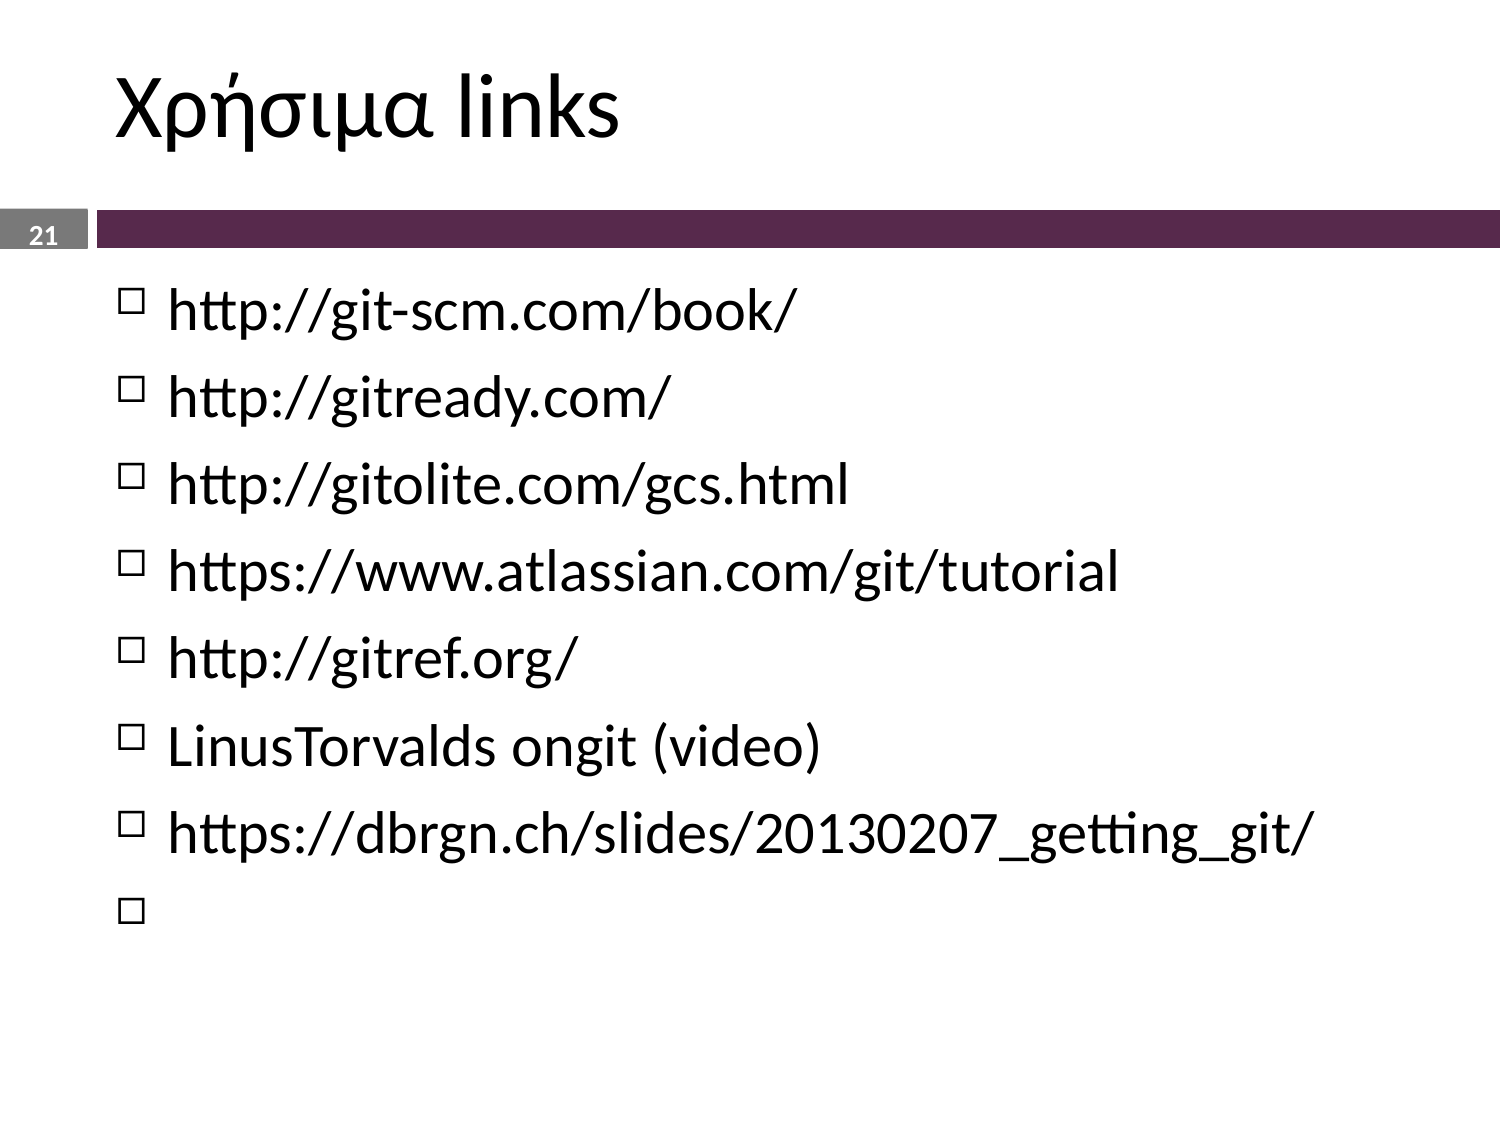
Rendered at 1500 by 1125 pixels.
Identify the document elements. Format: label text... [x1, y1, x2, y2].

text_box [0, 208, 88, 249]
title Χρήσιμα links [100, 19, 1438, 182]
list http://git-scm.com/book/ http://gitready.com/ http://gitolite.com/gcs.html https://www.atlassian.com/git/tutorial http://gitref.org/ Linus Torvalds on git (video) https://dbrgn.ch/slides/20130207_getting_git/ [100, 262, 1438, 1000]
